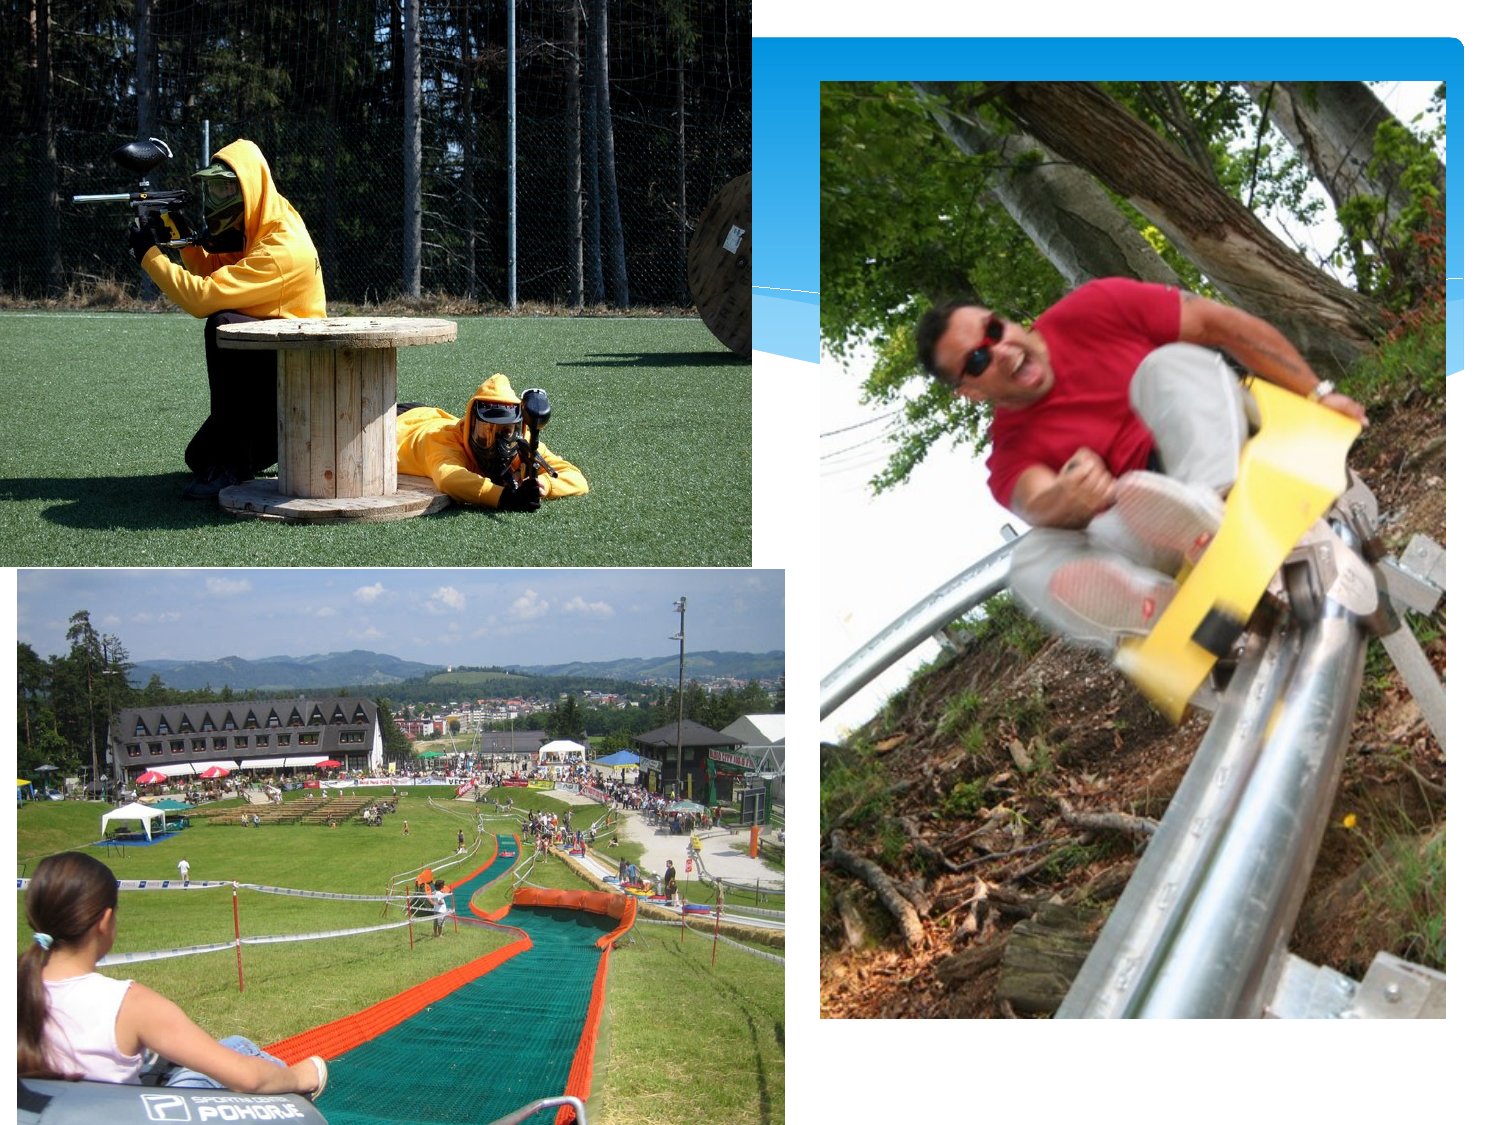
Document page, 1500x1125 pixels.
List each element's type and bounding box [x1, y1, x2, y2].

picture [17, 569, 785, 1125]
picture [0, 0, 752, 567]
picture [820, 82, 1446, 1019]
